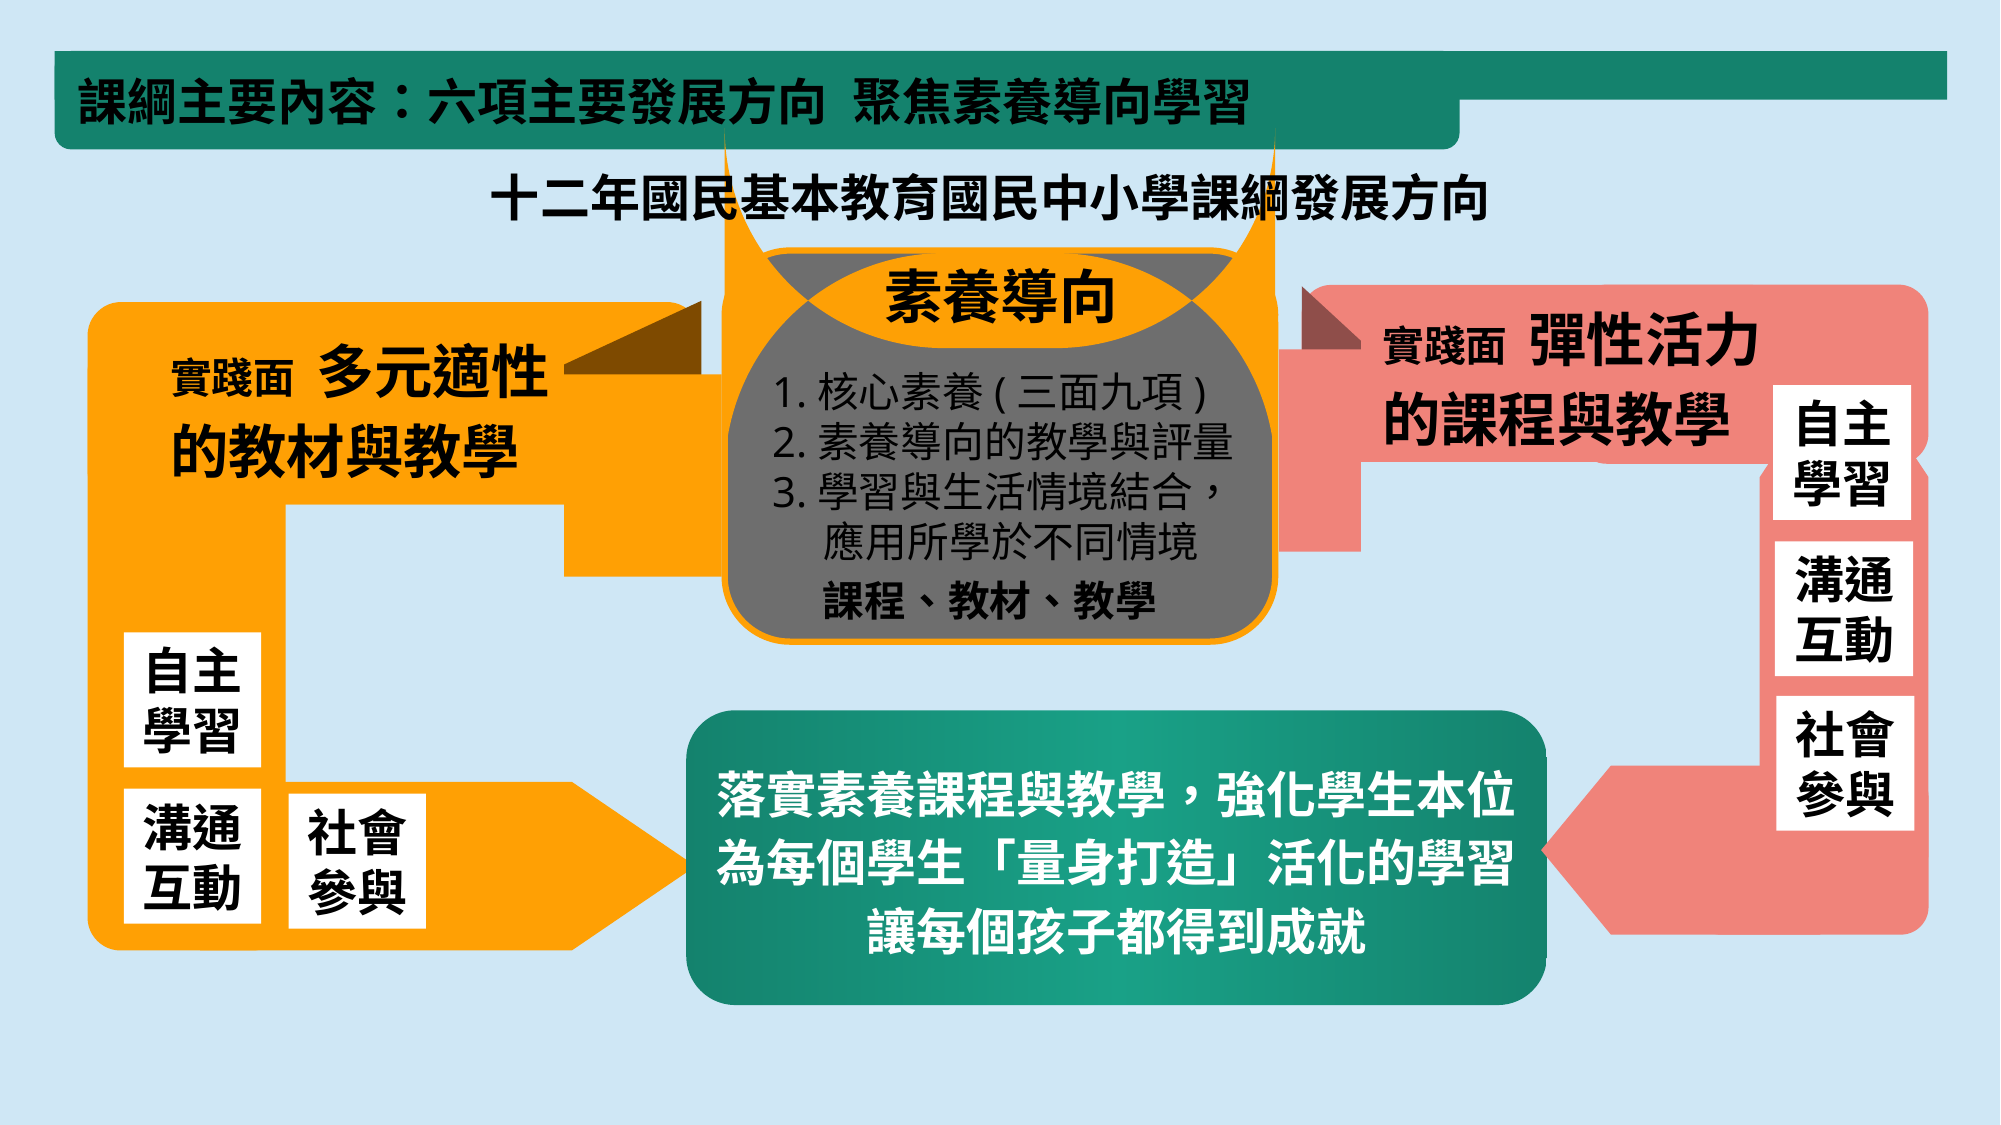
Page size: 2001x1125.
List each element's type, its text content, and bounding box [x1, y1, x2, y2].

text_box 課綱主要內容：六項主要發展方向 聚焦素養導向學習 [63, 70, 1582, 140]
text_box 社會 參與 [288, 793, 426, 929]
text_box [1279, 284, 1929, 935]
text_box 素養導向 [758, 253, 1244, 338]
text_box 社會參與 [1776, 695, 1915, 831]
text_box 溝通 互動 [123, 788, 262, 924]
text_box 自主 學習 [123, 632, 262, 768]
text_box 落實素養課程與教學，強化學生本位 為每個學生「量身打造」活化的學習 讓每個孩子都得到成就 [686, 710, 1547, 1006]
text_box 溝通 互動 [1774, 541, 1914, 677]
text_box 課程、教材、教學 [808, 566, 1172, 632]
text_box 1.核心素養(三面九項) 2.素養導向的教學與評量 3.學習與生活情境結合， 應用所學於不同情境 [757, 357, 1267, 573]
text_box [724, 234, 1276, 642]
text_box 自主 學習 [1773, 385, 1912, 520]
text_box [87, 300, 722, 951]
text_box 十二年國民基本教育國民中小學課綱發展方向 [390, 159, 1590, 234]
text_box 實踐面 彈性活力的課程與教學 [1367, 286, 1781, 461]
text_box [54, 50, 1948, 159]
text_box 實踐面 多元適性 的教材與教學 [155, 318, 568, 493]
